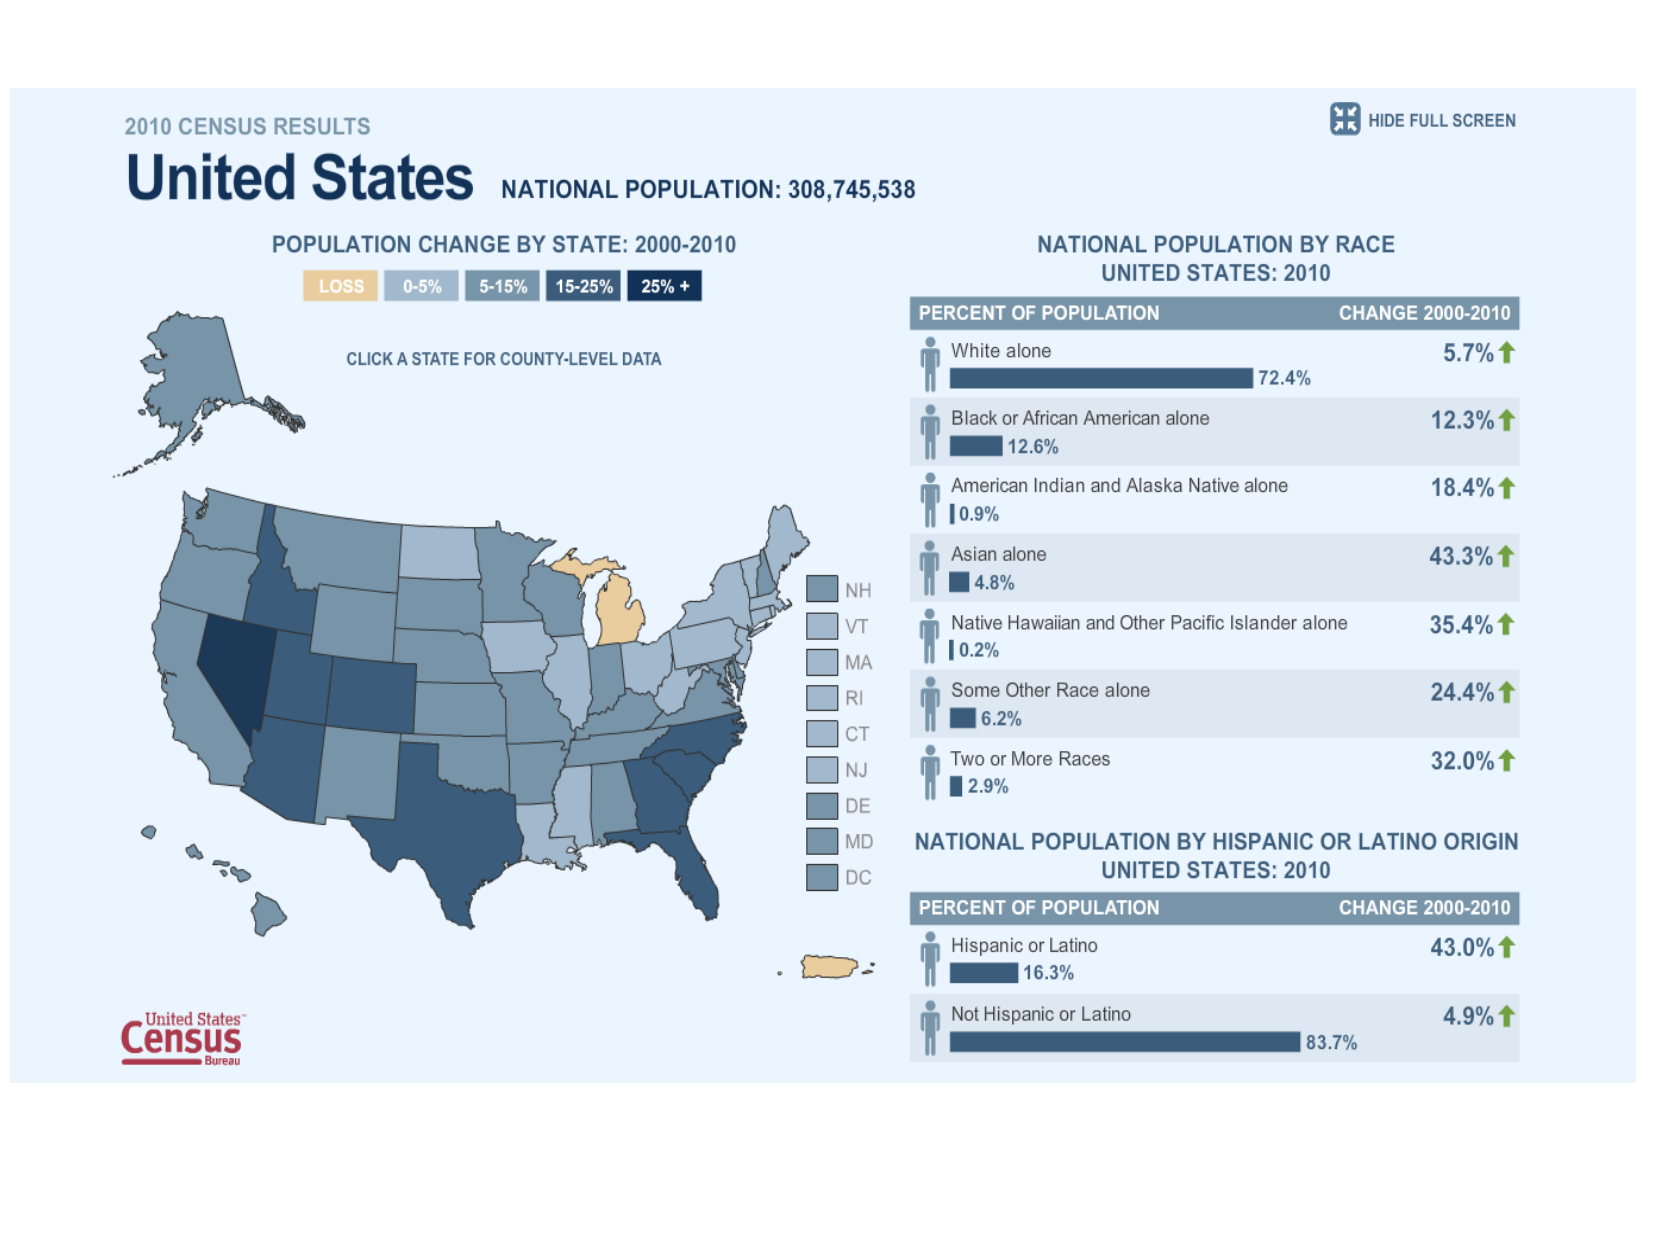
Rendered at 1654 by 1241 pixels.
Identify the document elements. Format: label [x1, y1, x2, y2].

picture [10, 88, 1636, 1083]
